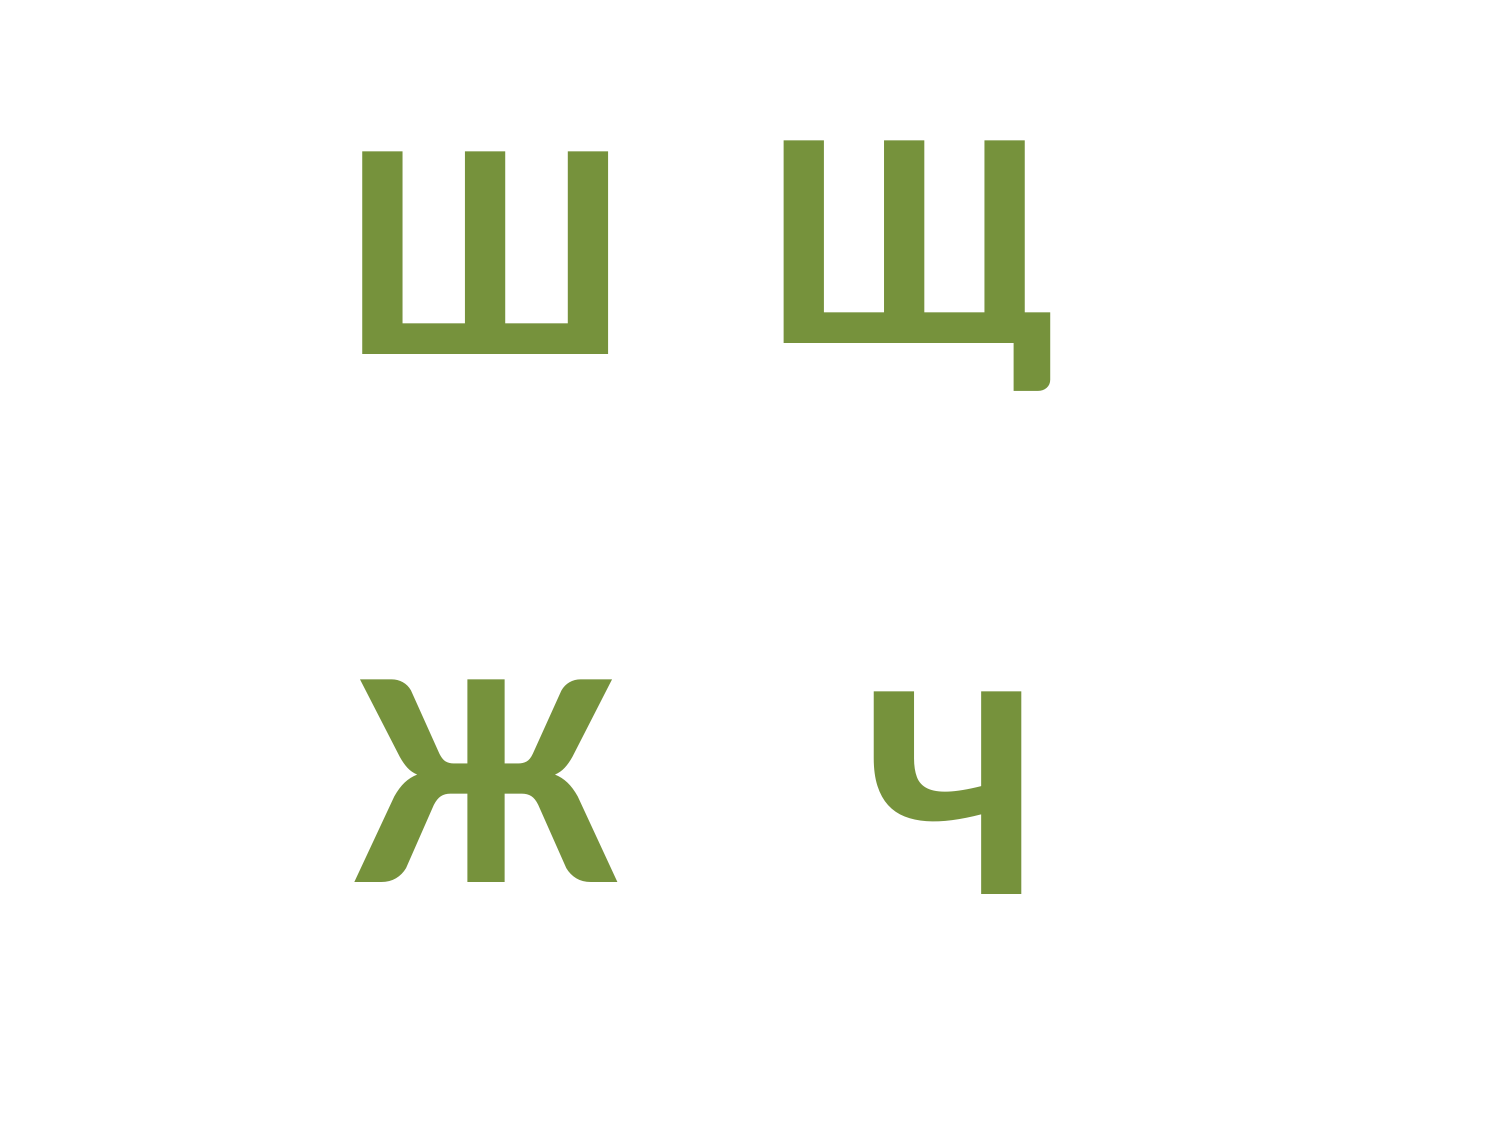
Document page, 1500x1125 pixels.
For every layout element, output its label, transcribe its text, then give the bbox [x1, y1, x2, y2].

text_box Ш [330, 35, 641, 426]
text_box Щ [752, 23, 1072, 414]
text_box Ч [845, 574, 1054, 965]
text_box Ж [341, 562, 632, 953]
